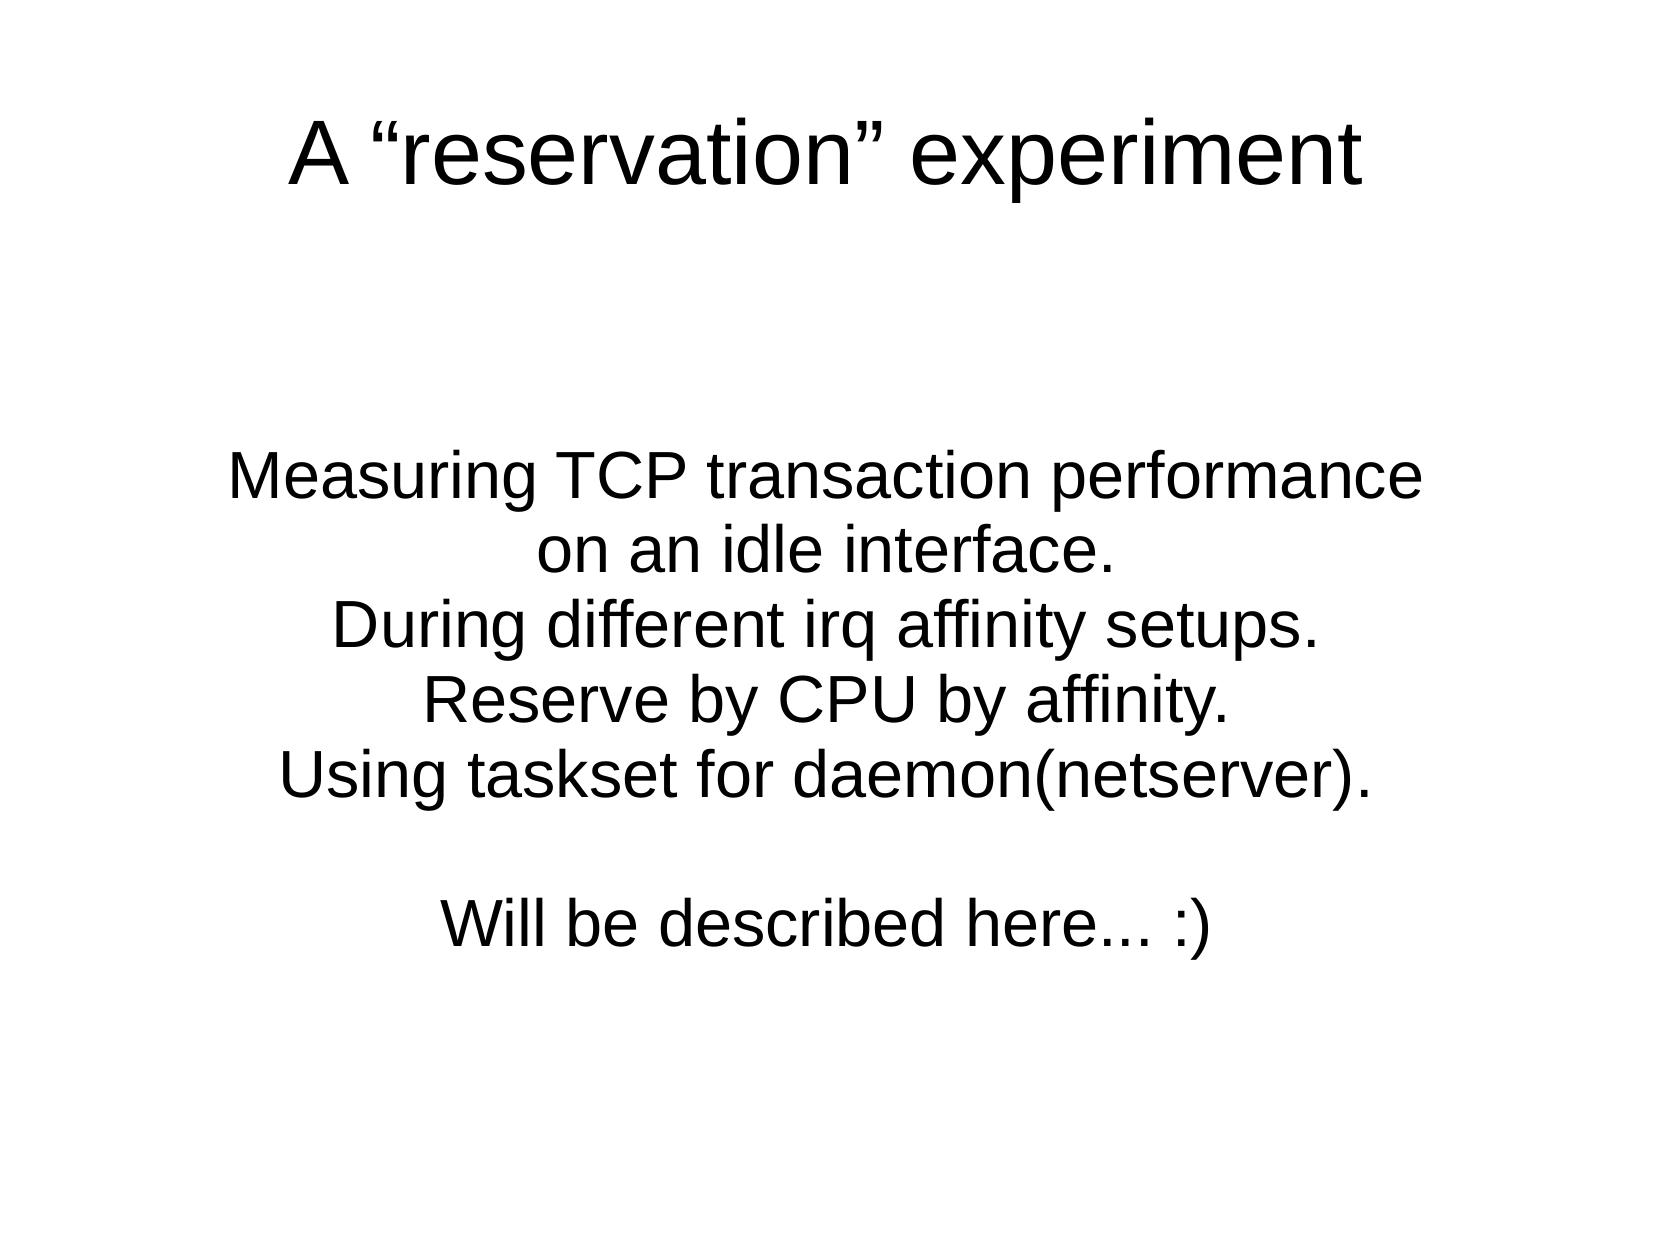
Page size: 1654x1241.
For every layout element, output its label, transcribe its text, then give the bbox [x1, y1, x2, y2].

title A “reservation” experiment [82, 49, 1571, 257]
subtitle Measuring TCP transaction performance on an idle interface. During different irq affinity setups. Reserve by CPU by affinity. Using taskset for daemon(netserver). Will be described here... :) [82, 297, 1571, 1102]
